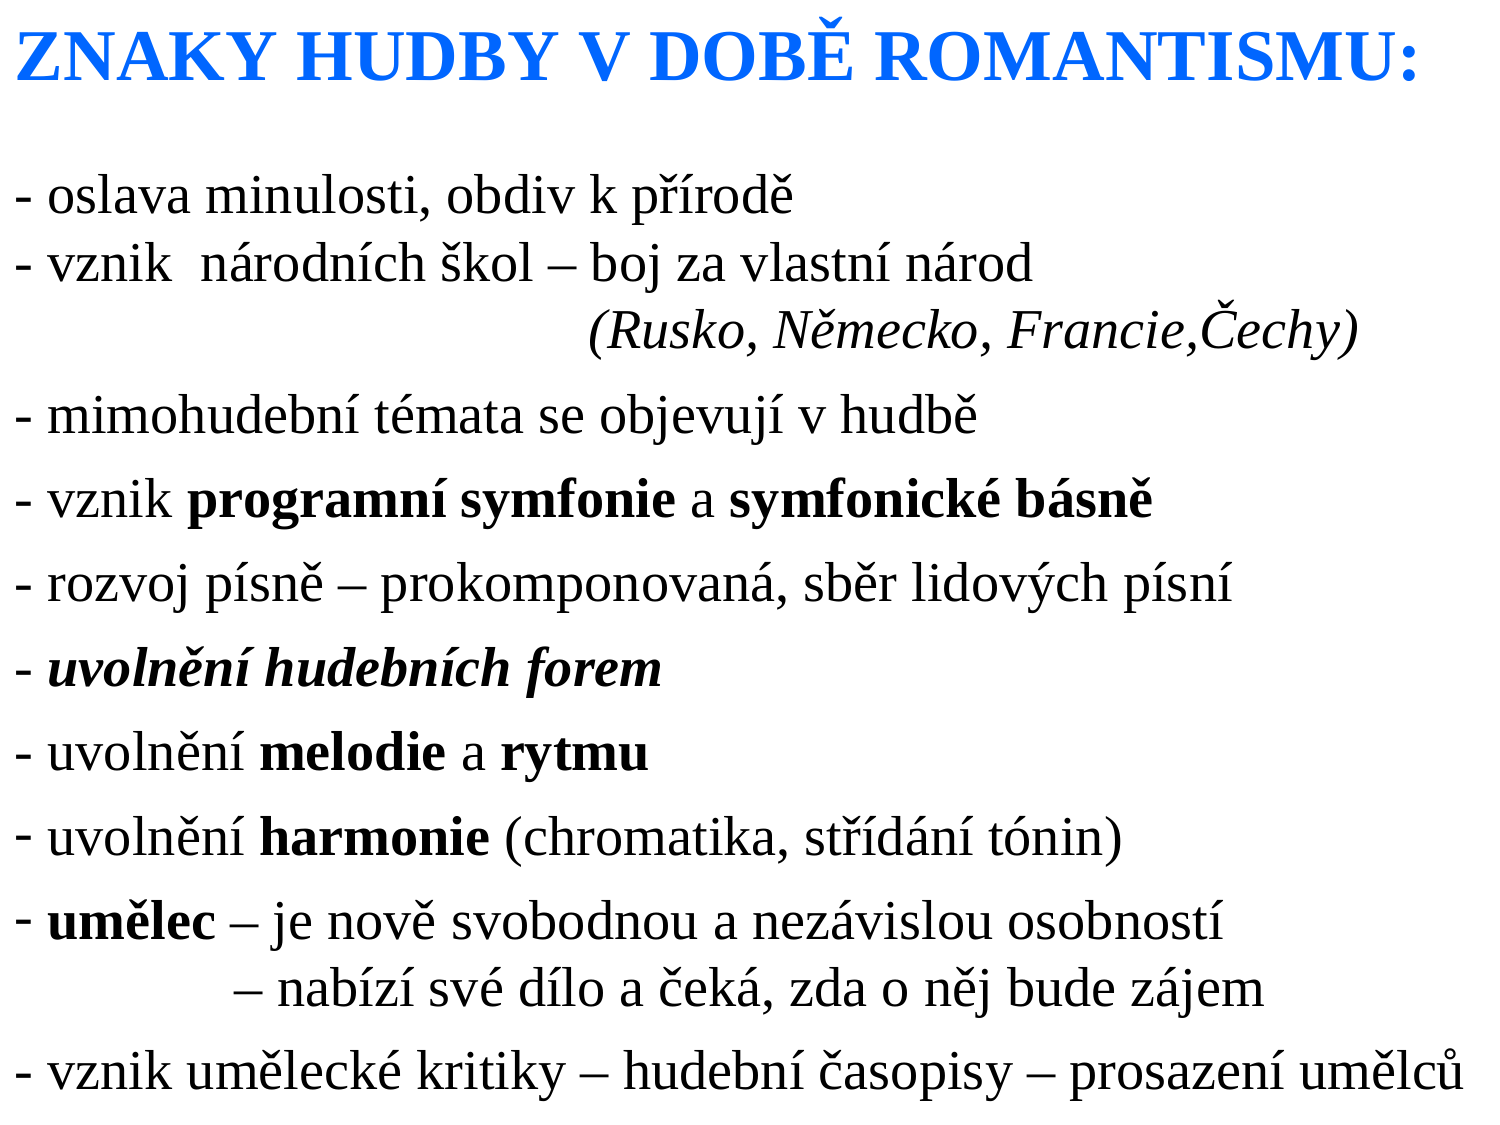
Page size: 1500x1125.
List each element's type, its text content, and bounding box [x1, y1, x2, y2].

text_box ZNAKY HUDBY V DOBĚ ROMANTISMU: - oslava minulosti, obdiv k přírodě - vznik národních škol – boj za vlastní národ (Rusko, Německo, Francie,Čechy) - mimohudební témata se objevují v hudbě - vznik programní symfonie a symfonické básně - rozvoj písně – prokomponovaná, sběr lidových písní - uvolnění hudebních forem - uvolnění melodie a rytmu uvolnění harmonie (chromatika, střídání tónin) umělec – je nově svobodnou a nezávislou osobností – nabízí své dílo a čeká, zda o něj bude zájem - vznik umělecké kritiky – hudební časopisy – prosazení umělců [0, 0, 1500, 1109]
